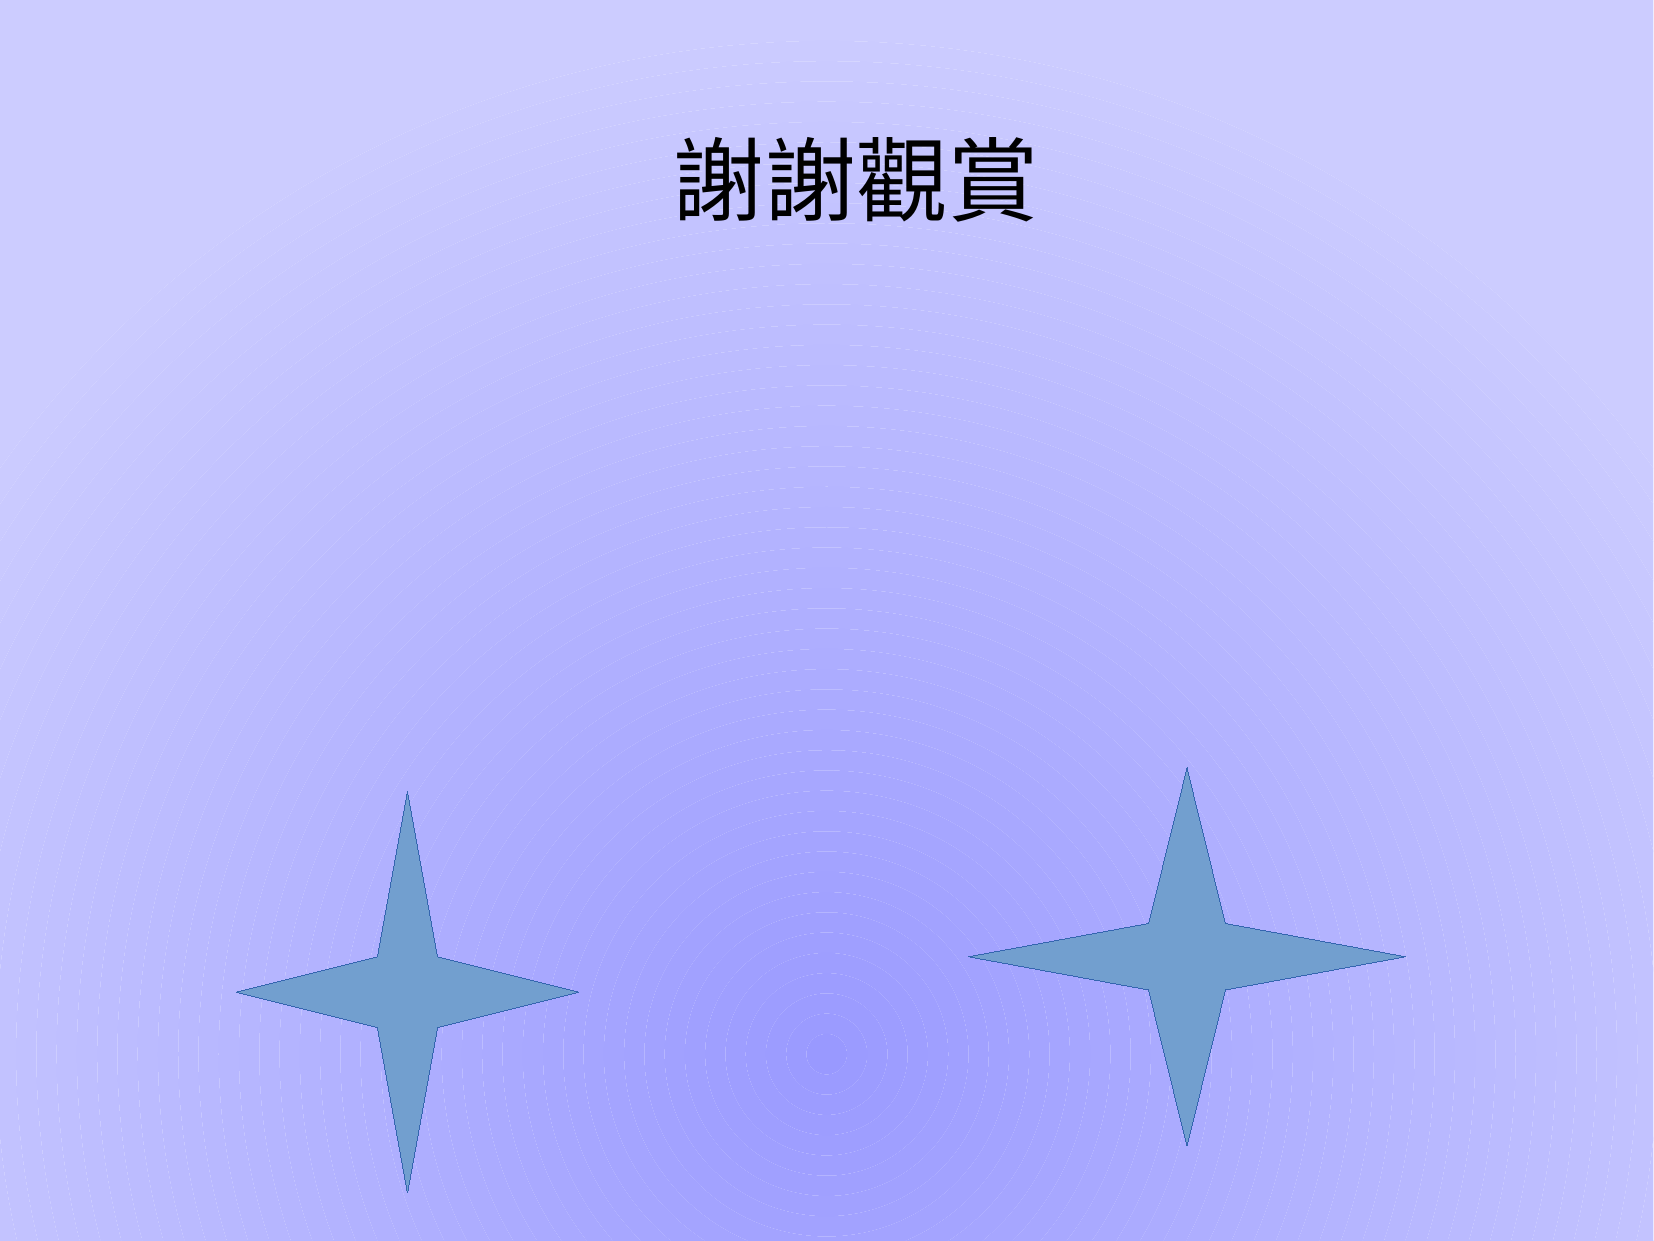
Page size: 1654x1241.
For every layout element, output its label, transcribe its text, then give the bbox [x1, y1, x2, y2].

title 謝謝觀賞 [94, 70, 1583, 278]
text_box [236, 791, 579, 1193]
text_box [968, 767, 1406, 1146]
